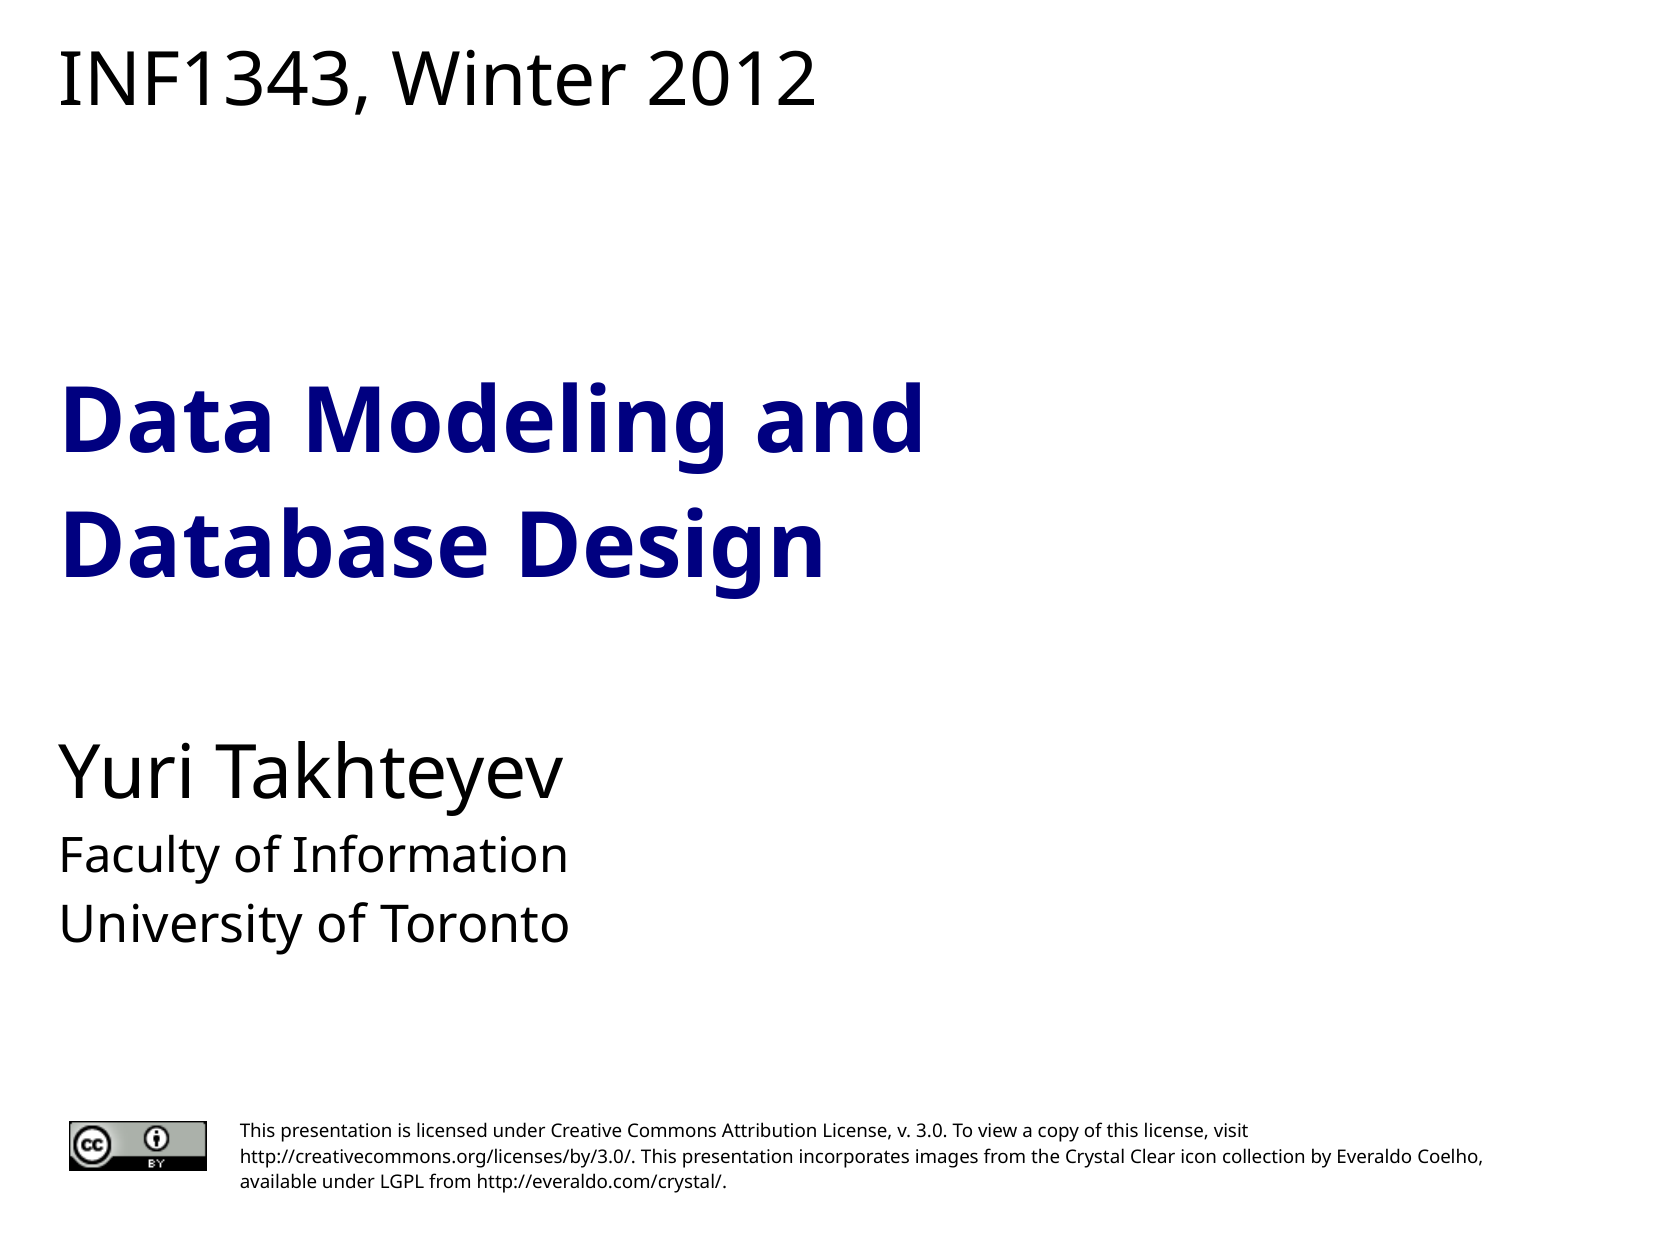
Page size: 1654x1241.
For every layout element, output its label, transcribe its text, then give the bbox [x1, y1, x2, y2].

text_box This presentation is licensed under Creative Commons Attribution License, v. 3.0. To view a copy of this license, visit http://creativecommons.org/licenses/by/3.0/. This presentation incorporates images from the Crystal Clear icon collection by Everaldo Coelho, available under LGPL from http://everaldo.com/crystal/. [225, 1110, 1576, 1194]
subtitle INF1343, Winter 2012 Data Modeling and Database Design Yuri Takhteyev Faculty of Information University of Toronto [59, 79, 1597, 975]
picture [69, 1121, 207, 1171]
